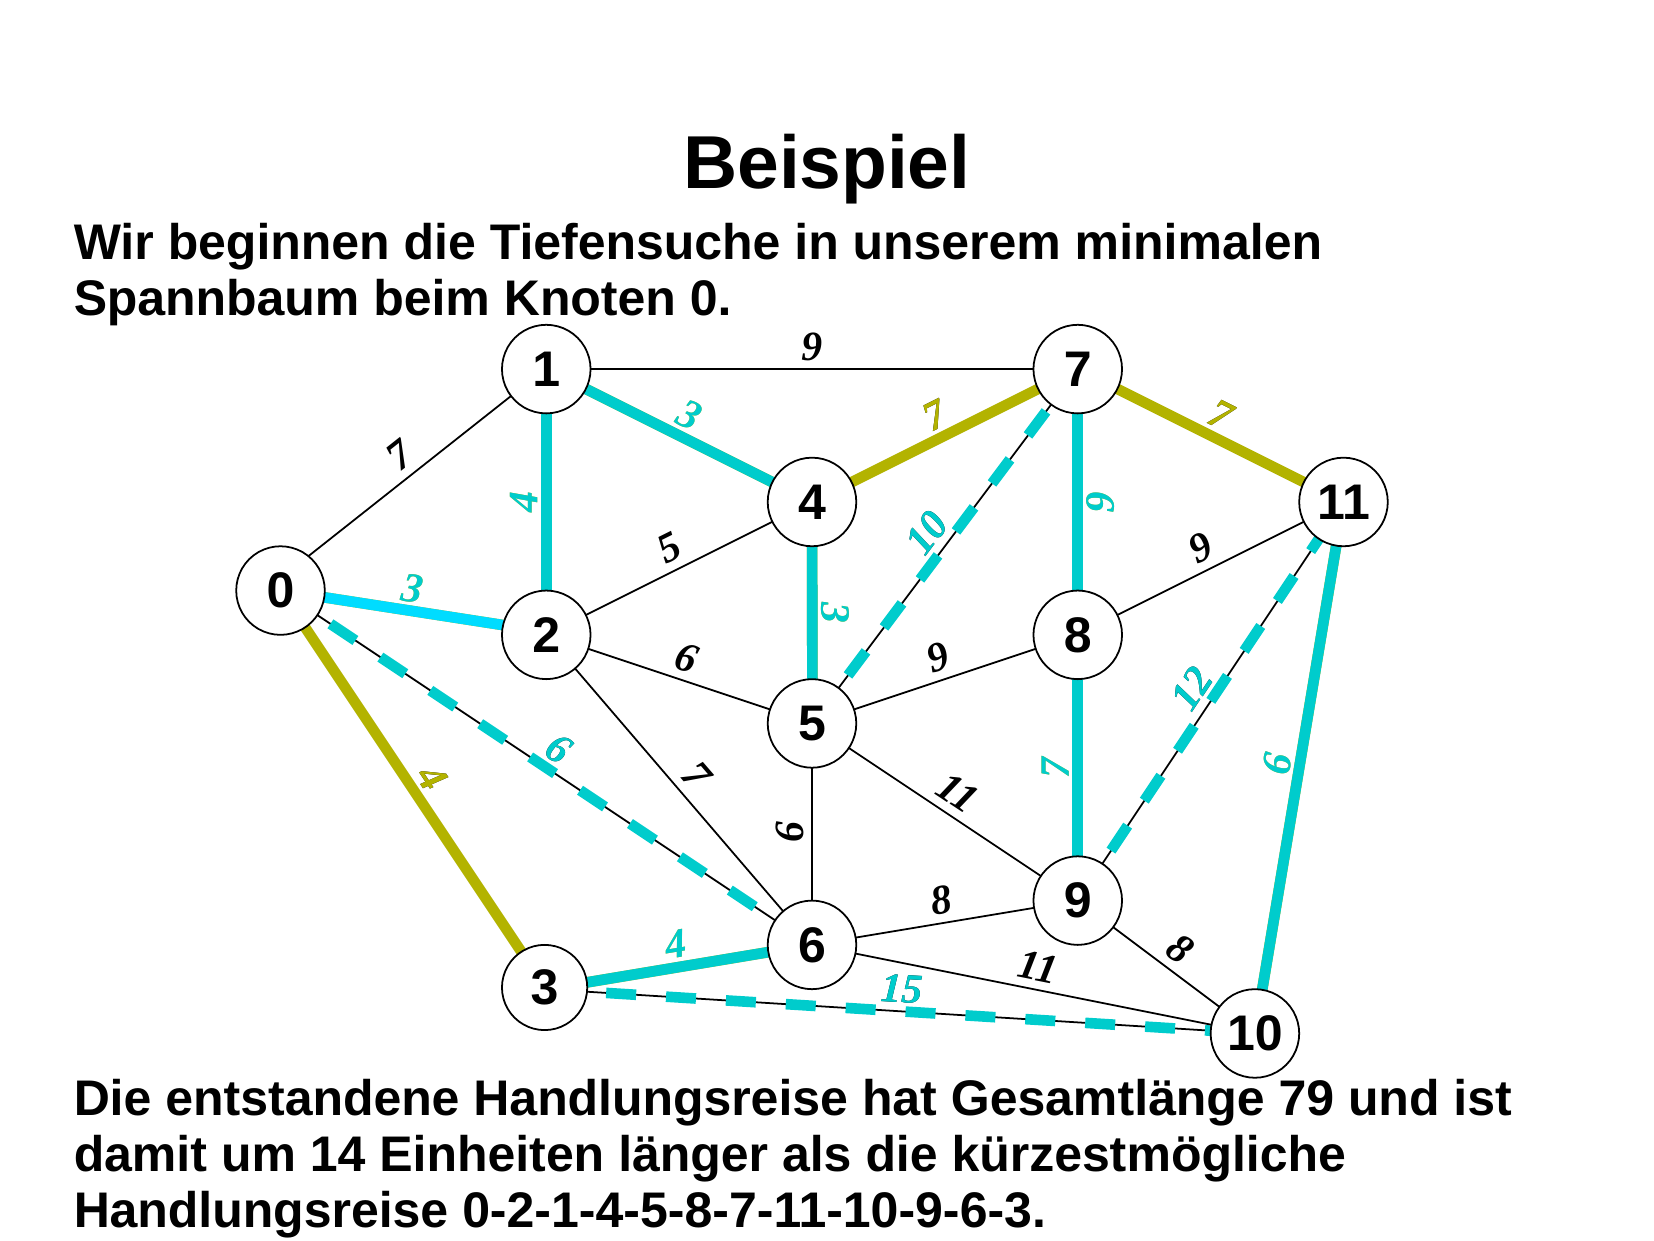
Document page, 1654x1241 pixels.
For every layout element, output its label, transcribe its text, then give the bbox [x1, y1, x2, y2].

text_box 5 [767, 679, 857, 768]
text_box 1 [501, 324, 591, 414]
title Beispiel [88, 88, 1565, 206]
text_box Die entstandene Handlungsreise hat Gesamtlänge 79 und ist damit um 14 Einheiten länger als die kürzestmögliche Handlungsreise 0-2-1-4-5-8-7-11-10-9-6-3. [59, 1062, 1595, 1241]
text_box 4 [767, 457, 857, 547]
text_box 9 [1033, 856, 1123, 945]
text_box 7 [1033, 324, 1123, 414]
text_box Wir beginnen die Tiefensuche in unserem minimalen Spannbaum beim Knoten 0. [59, 206, 1595, 336]
text_box 10 [1210, 989, 1300, 1062]
text_box 8 [1033, 590, 1123, 680]
text_box 3 [501, 944, 588, 1031]
text_box 6 [767, 900, 857, 990]
text_box 2 [501, 590, 591, 680]
text_box 11 [1299, 457, 1388, 547]
text_box 0 [236, 546, 325, 635]
